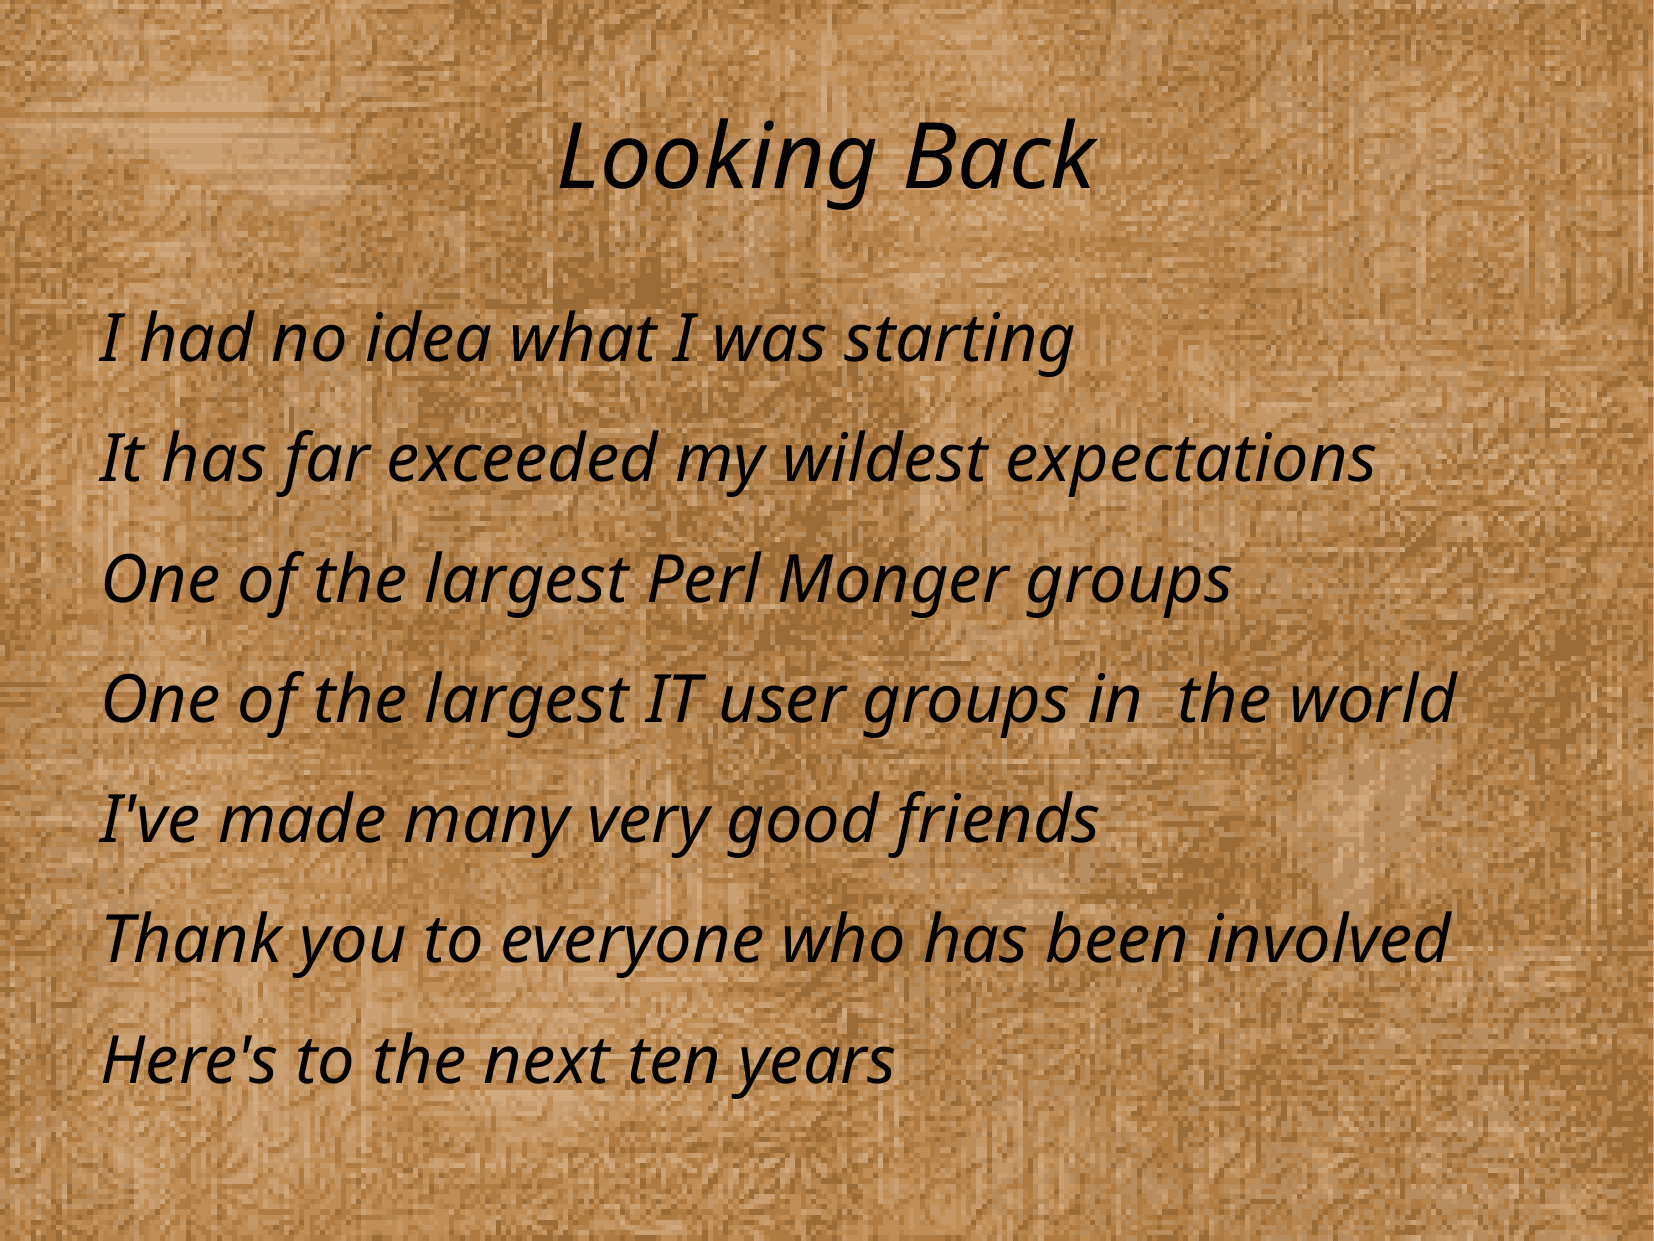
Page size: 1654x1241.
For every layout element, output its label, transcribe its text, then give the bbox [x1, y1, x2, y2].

title Looking Back [82, 49, 1571, 257]
list I had no idea what I was starting It has far exceeded my wildest expectations One of the largest Perl Monger groups One of the largest IT user groups in the world I've made many very good friends Thank you to everyone who has been involved Here's to the next ten years [82, 290, 1571, 1109]
picture [0, 0, 1654, 1241]
